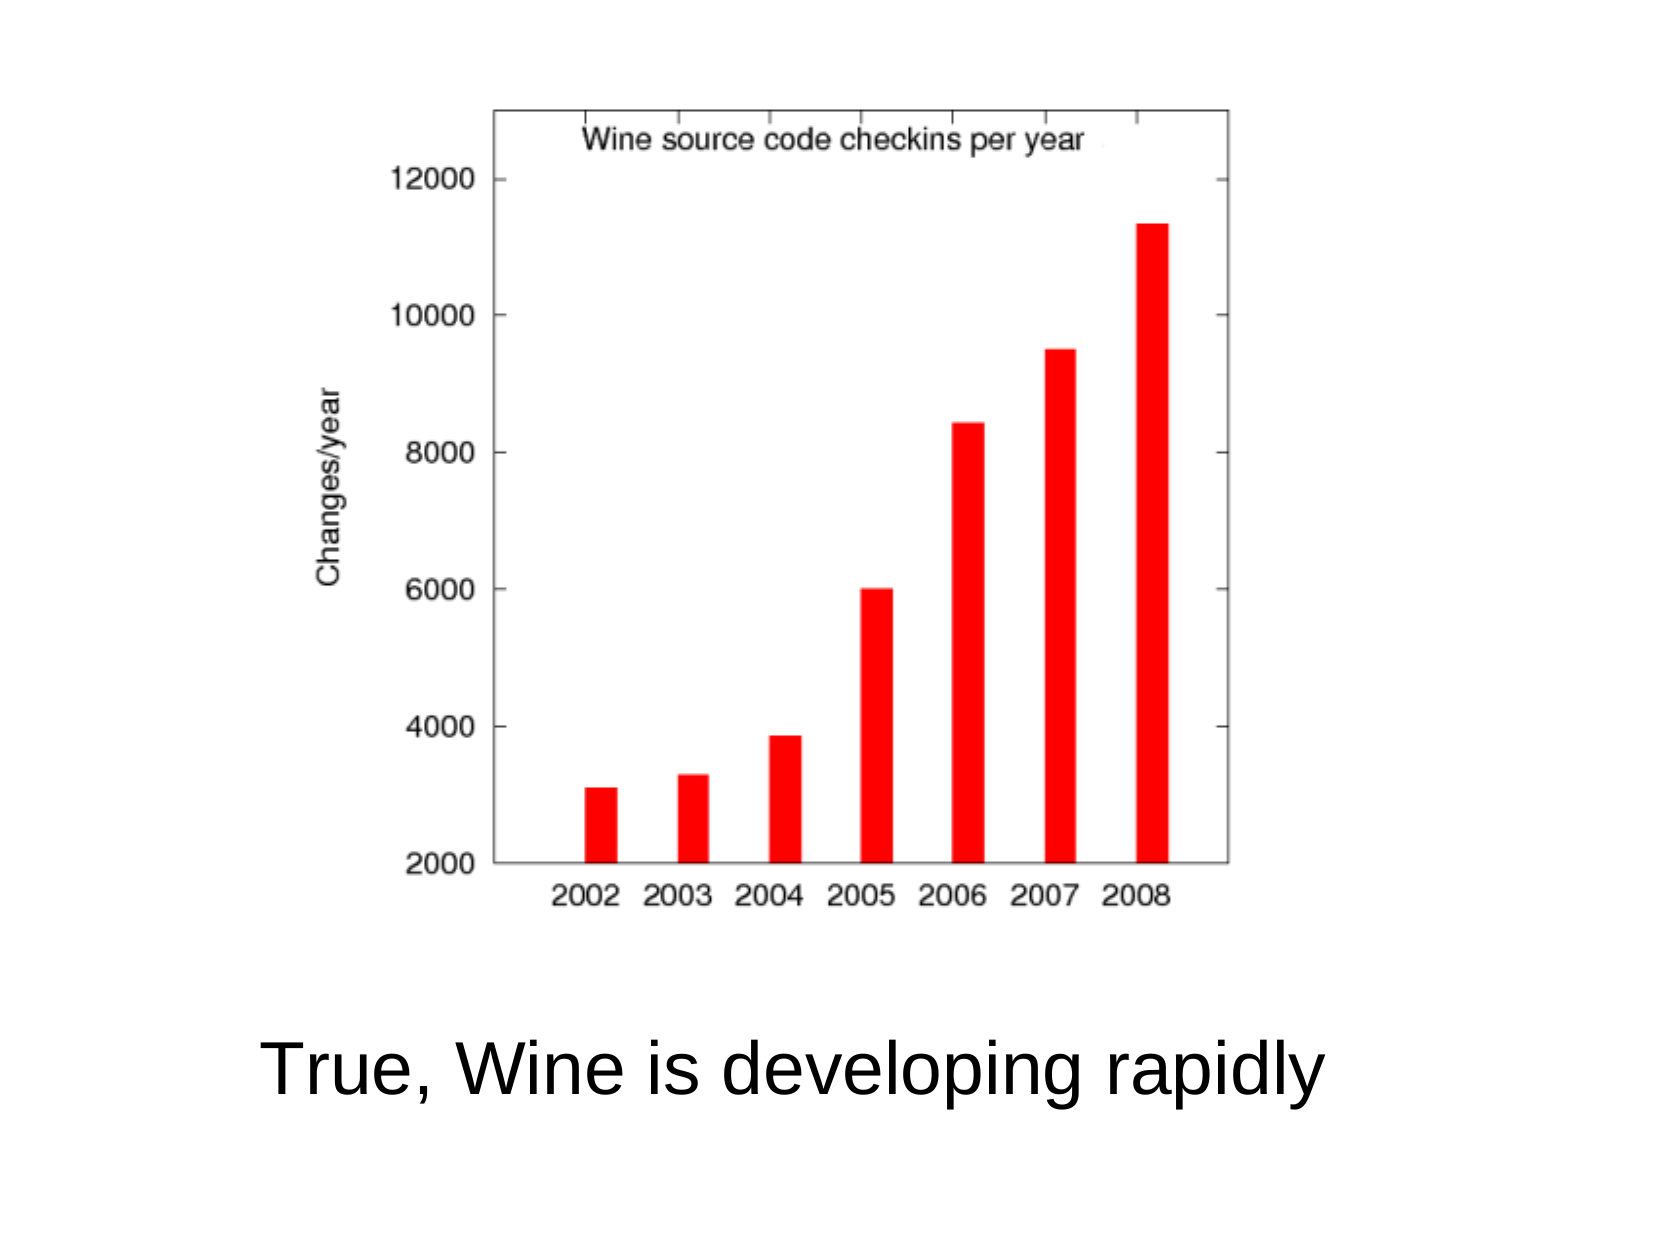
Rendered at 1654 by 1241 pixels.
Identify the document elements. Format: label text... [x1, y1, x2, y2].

title True, Wine is developing rapidly [49, 975, 1538, 1168]
picture [300, 74, 1276, 938]
